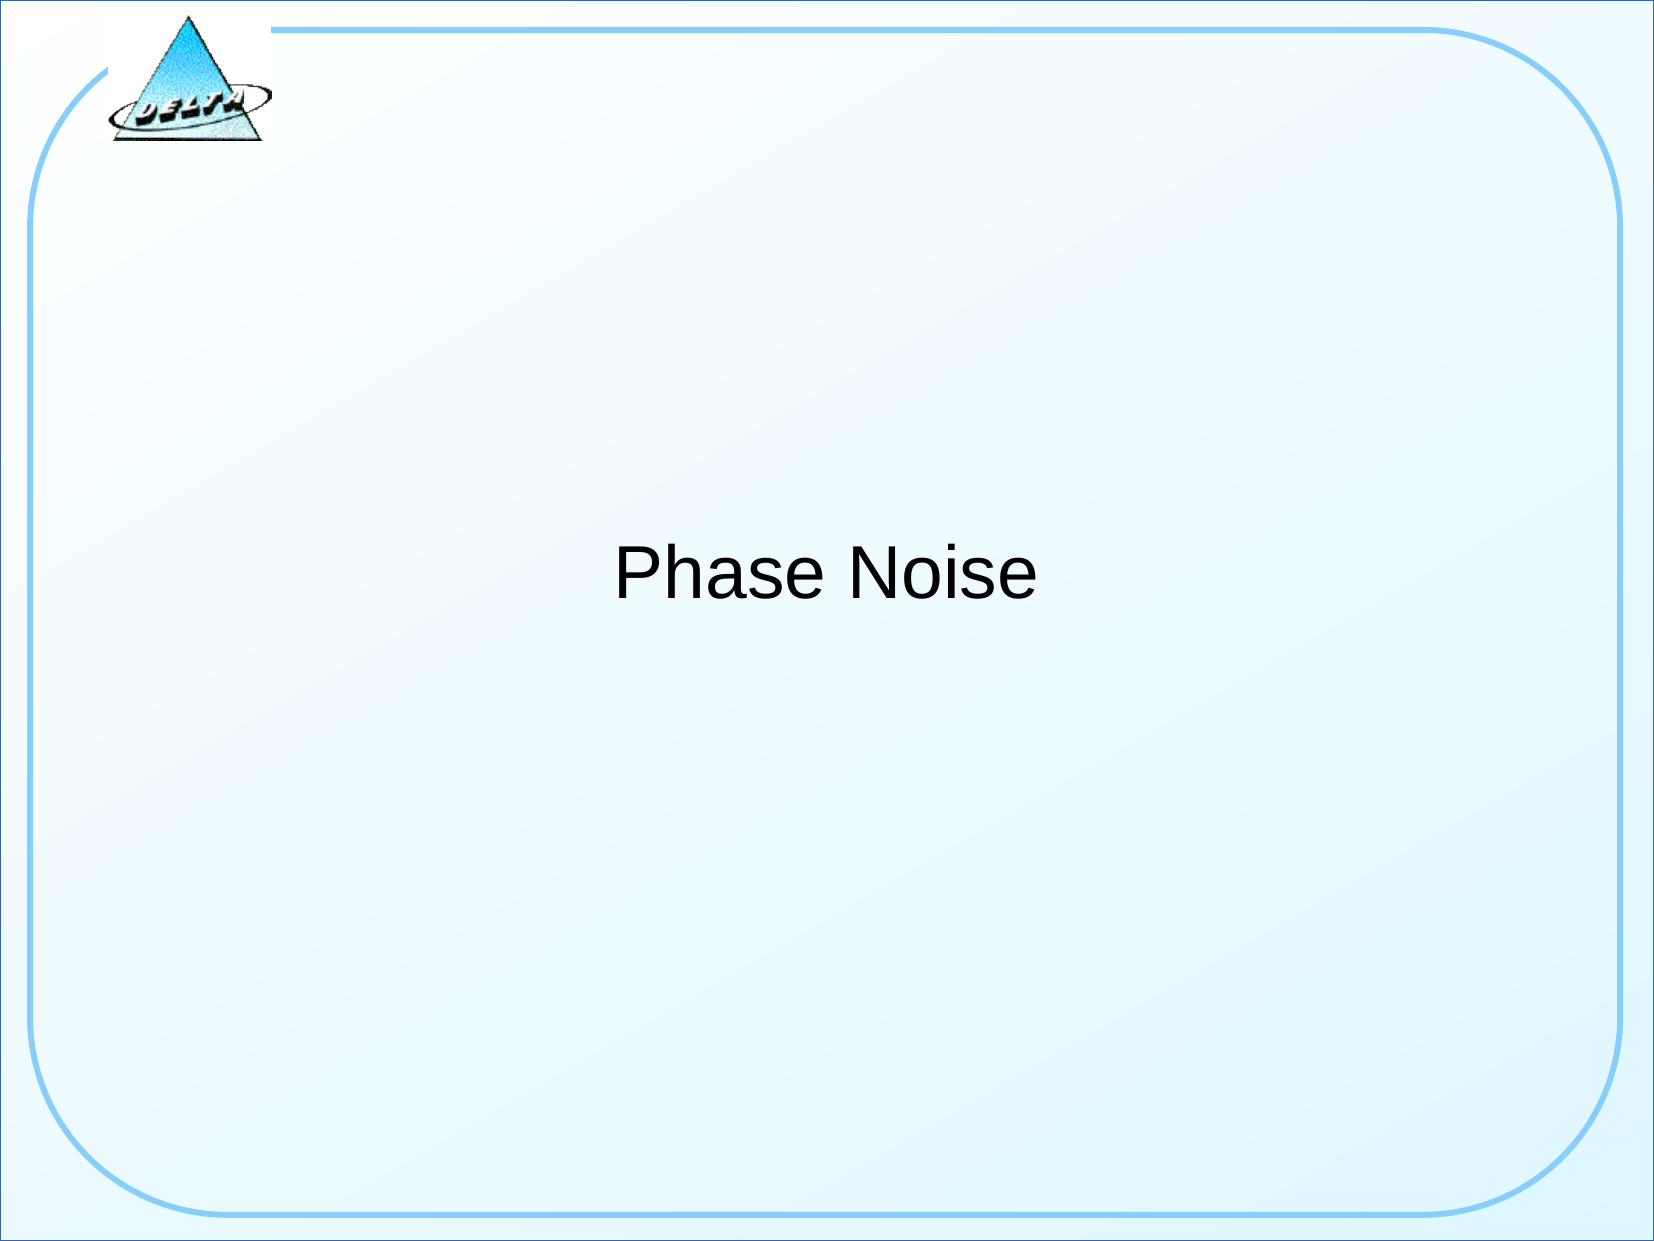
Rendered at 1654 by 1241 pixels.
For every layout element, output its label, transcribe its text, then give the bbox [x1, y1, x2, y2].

text_box [0, 0, 1654, 1241]
text_box Phase Noise [599, 523, 1055, 623]
picture [107, 14, 272, 141]
